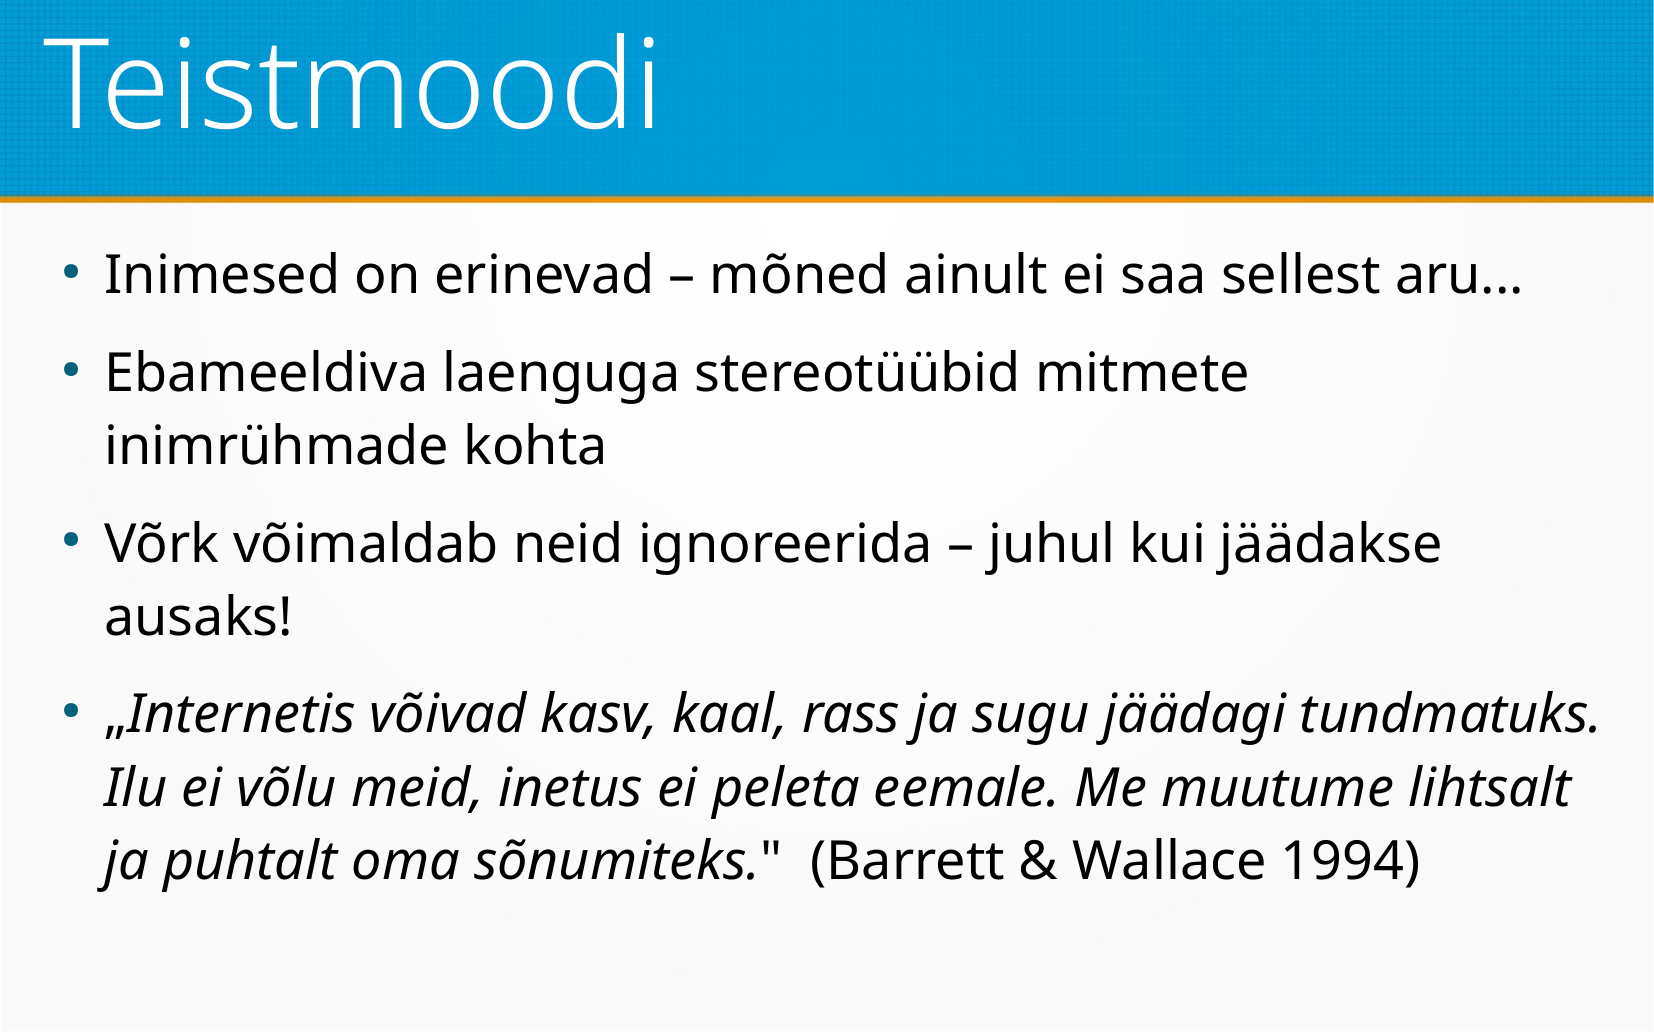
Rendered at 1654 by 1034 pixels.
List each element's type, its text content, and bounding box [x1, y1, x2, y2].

list Inimesed on erinevad – mõned ainult ei saa sellest aru... Ebameeldiva laenguga stereotüübid mitmete inimrühmade kohta Võrk võimaldab neid ignoreerida – juhul kui jäädakse ausaks! „Internetis võivad kasv, kaal, rass ja sugu jäädagi tundmatuks. Ilu ei võlu meid, inetus ei peleta eemale. Me muutume lihtsalt ja puhtalt oma sõnumiteks." (Barrett & Wallace 1994) [47, 236, 1607, 1002]
picture [0, 195, 1654, 1034]
title Teistmoodi [43, 0, 1619, 166]
